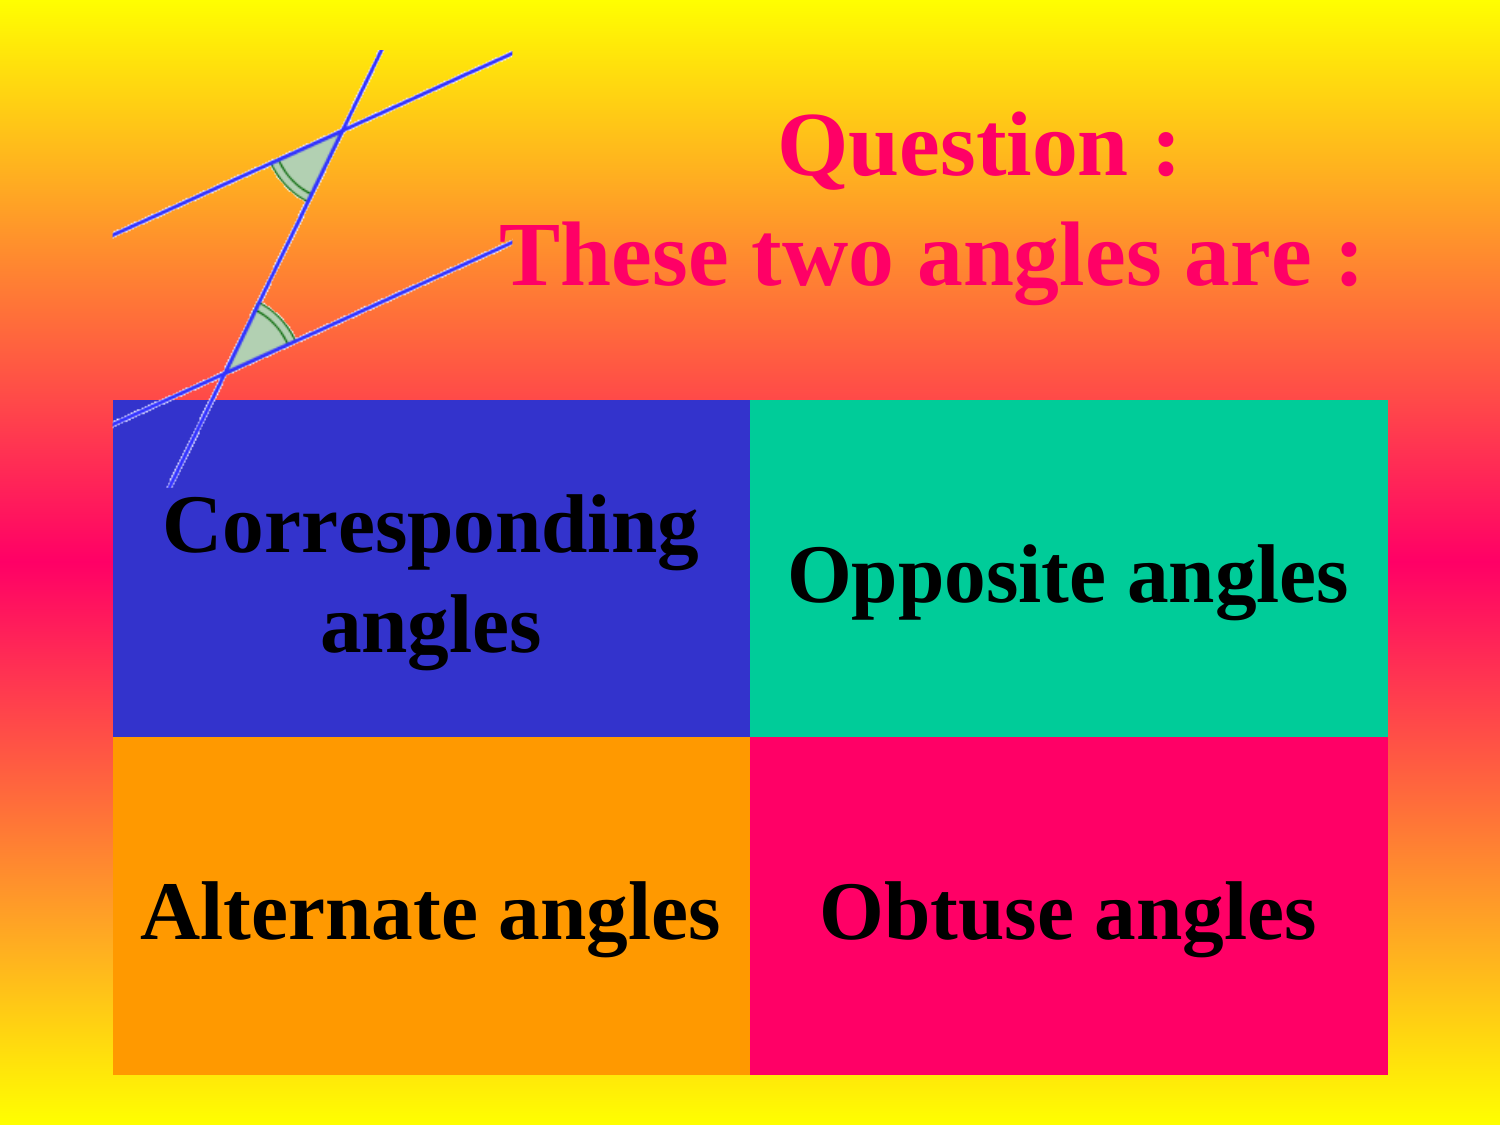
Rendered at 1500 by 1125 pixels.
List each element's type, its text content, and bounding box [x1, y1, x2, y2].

table_cell 2 [0, 448, 112, 452]
table_header Axiom [0, 795, 113, 799]
title Cast the die ! [1388, 905, 1500, 909]
title Cast the die ! [0, 905, 113, 909]
title Question : These two angles are : [513, 76, 1388, 312]
picture [112, 50, 513, 488]
table_cell Alternate angles [113, 737, 750, 1075]
table_cell 2 [1388, 448, 1500, 452]
table_cell Obtuse angles [750, 737, 1388, 1075]
table_header Corresponding angles [113, 400, 750, 737]
table_header Axiom [1388, 795, 1500, 799]
table_header Opposite angles [750, 400, 1388, 737]
